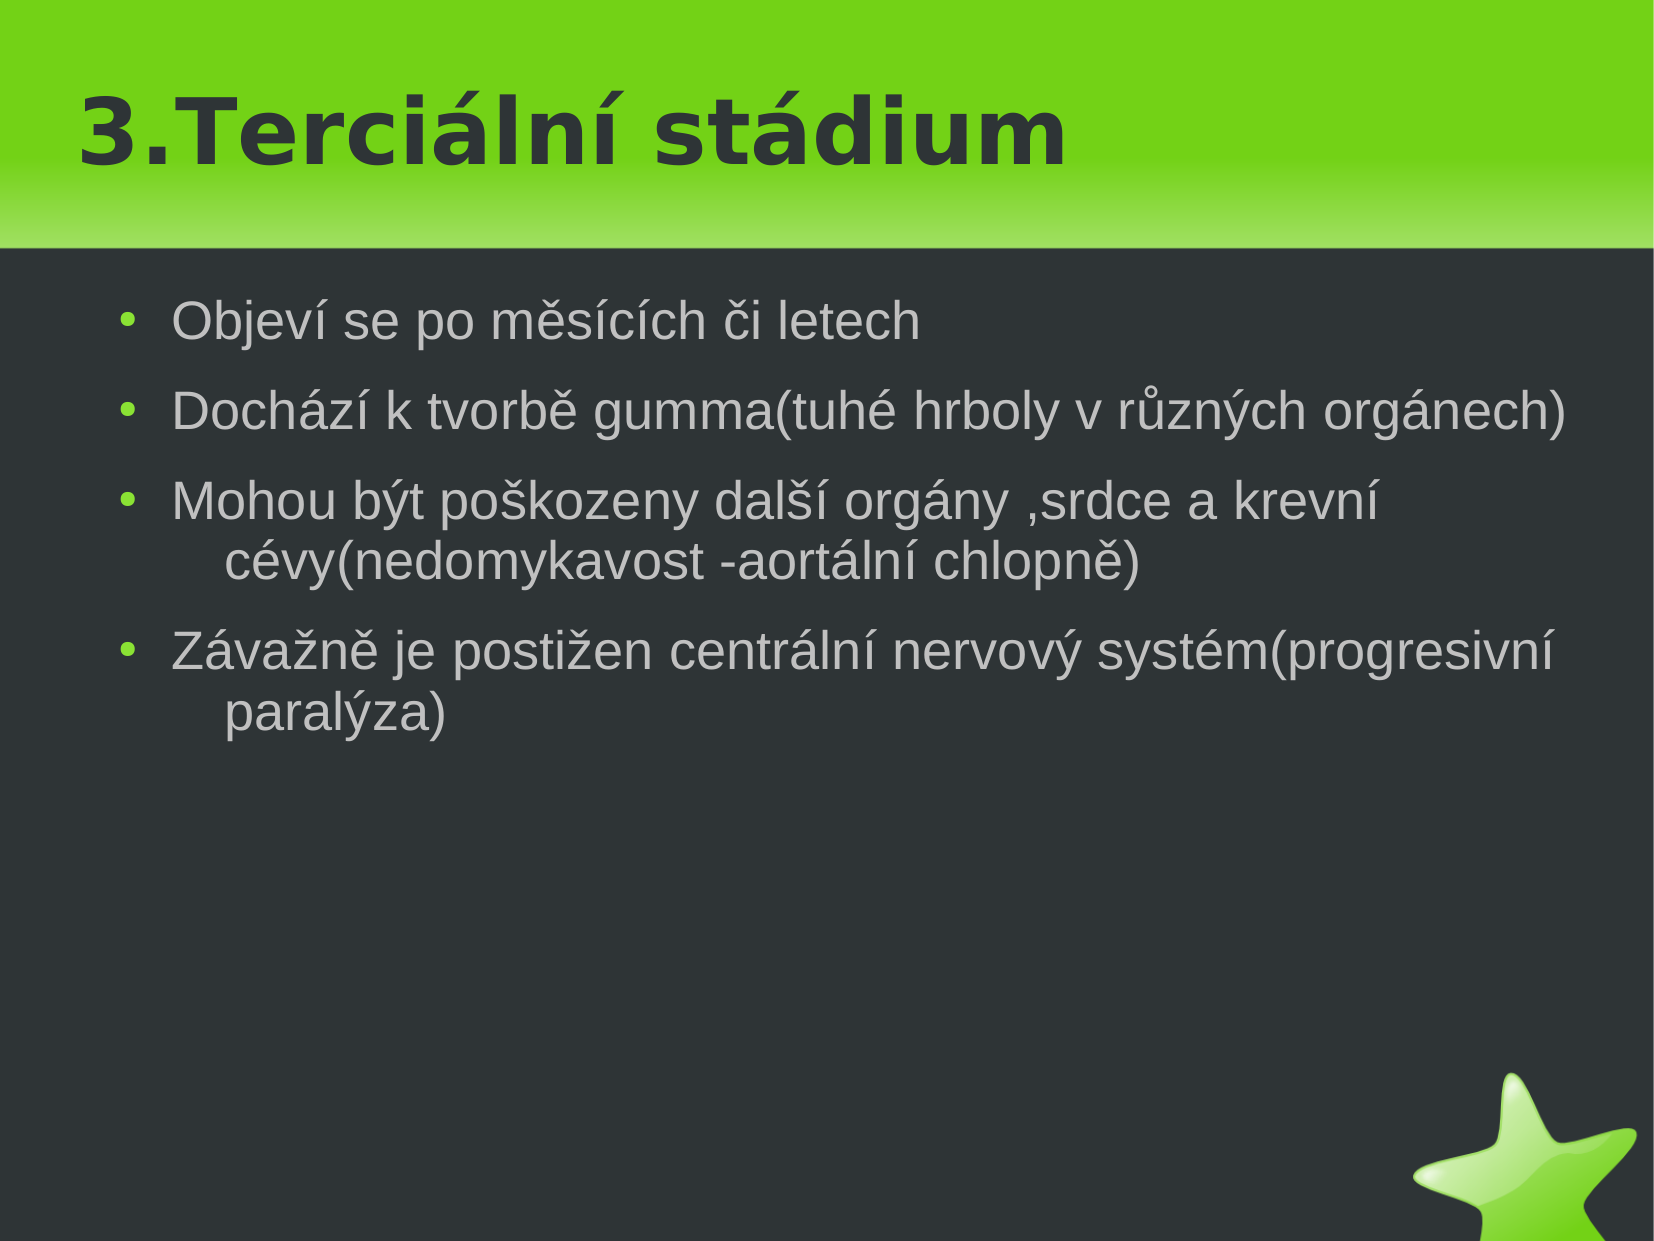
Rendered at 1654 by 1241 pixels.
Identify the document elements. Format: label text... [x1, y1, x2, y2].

list Objeví se po měsících či letech Dochází k tvorbě gumma(tuhé hrboly v různých orgánech) Mohou být poškozeny další orgány ,srdce a krevní cévy(nedomykavost -aortální chlopně) Závažně je postižen centrální nervový systém(progresivní paralýza) [82, 290, 1571, 1109]
title 3.Terciální stádium [76, 29, 1565, 237]
picture [0, 0, 1654, 1241]
